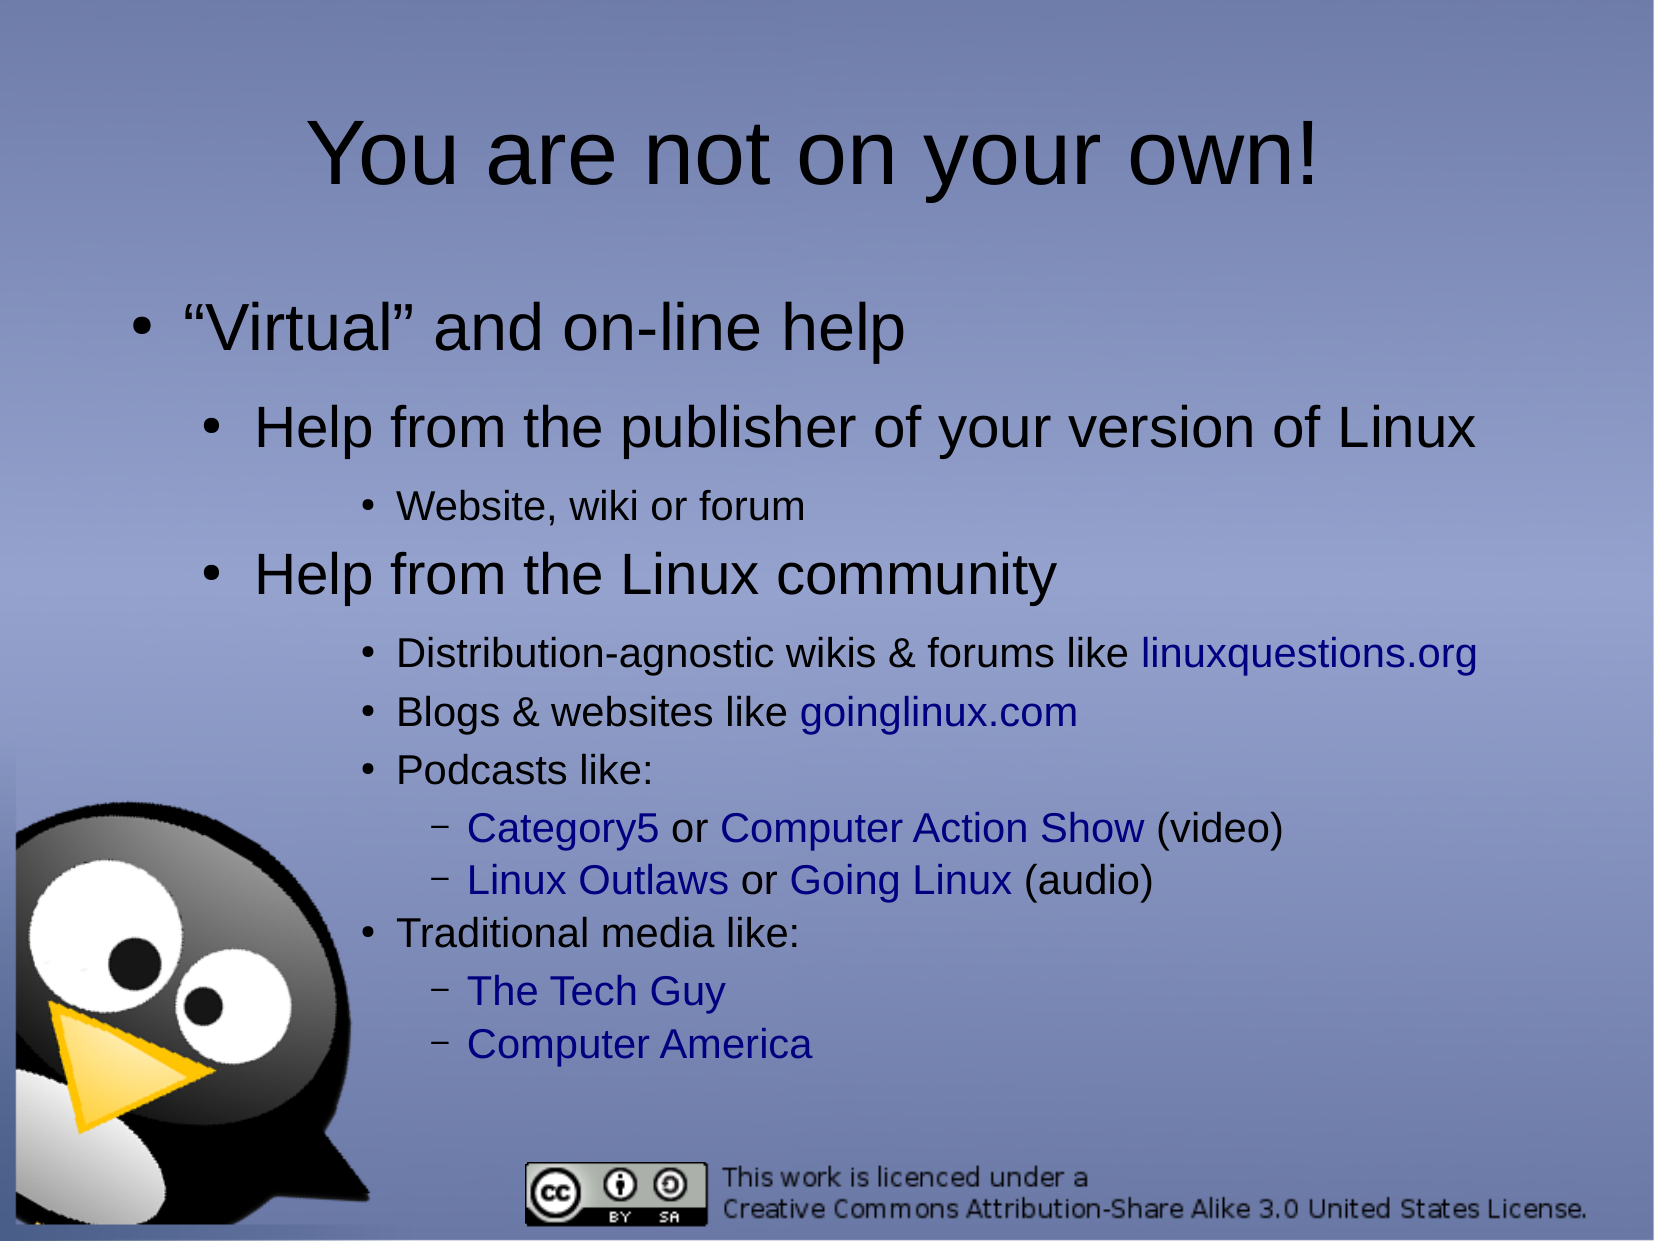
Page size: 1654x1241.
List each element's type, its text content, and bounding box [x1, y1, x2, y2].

picture [0, 0, 1654, 1241]
title You are not on your own! [82, 56, 1571, 250]
list “Virtual” and on-line help Help from the publisher of your version of Linux Website, wiki or forum Help from the Linux community Distribution-agnostic wikis & forums like linuxquestions.org Blogs & websites like goinglinux.com Podcasts like: Category5 or Computer Action Show (video) Linux Outlaws or Going Linux (audio) Traditional media like: The Tech Guy Computer America [112, 290, 1571, 1109]
